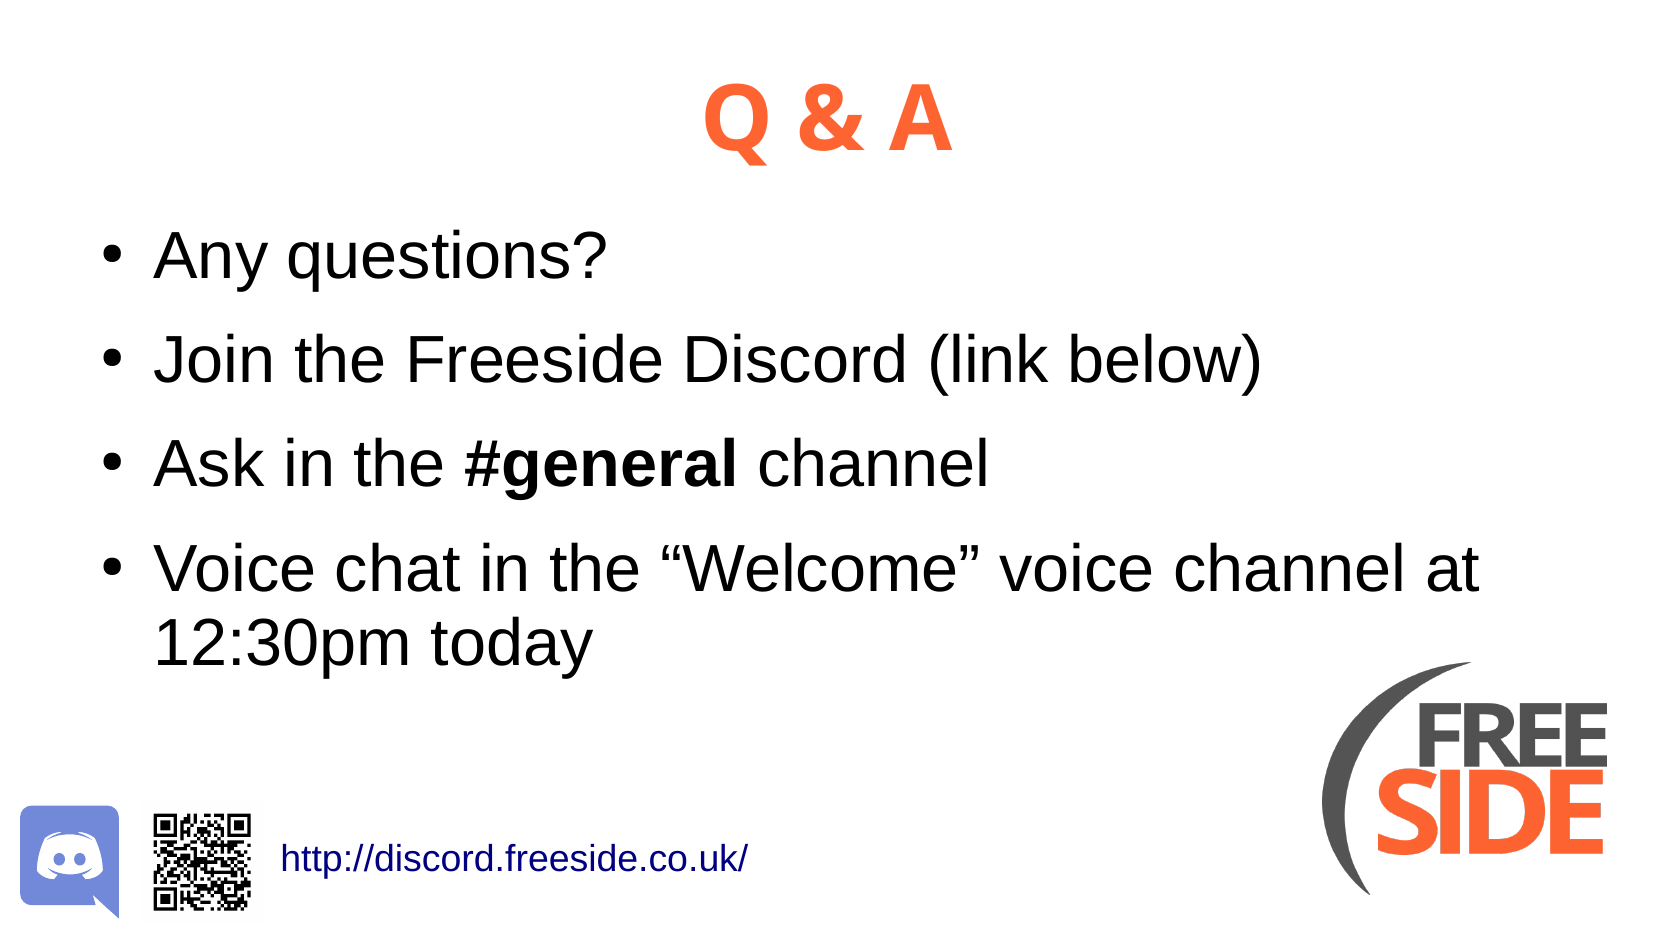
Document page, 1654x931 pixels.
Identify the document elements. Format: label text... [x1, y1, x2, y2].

picture [140, 800, 264, 924]
list Any questions? Join the Freeside Discord (link below) Ask in the #general channel Voice chat in the “Welcome” voice channel at 12:30pm today [82, 217, 1571, 758]
title Q & A [82, 37, 1571, 193]
picture [1322, 662, 1607, 895]
